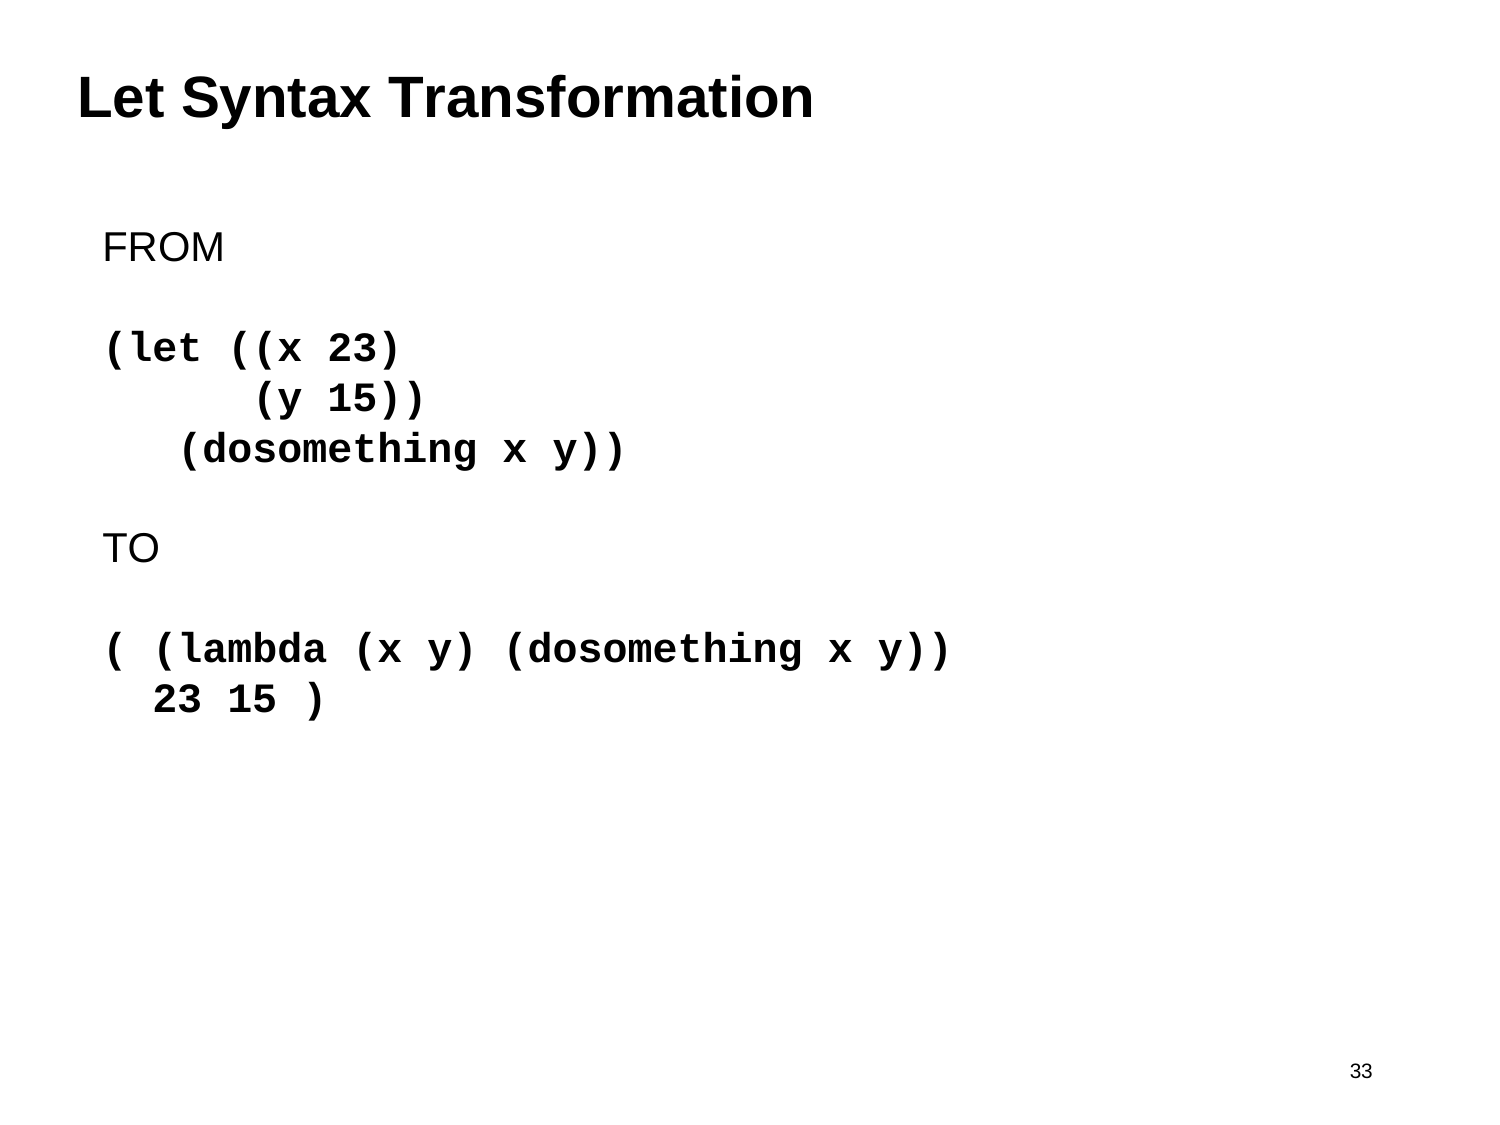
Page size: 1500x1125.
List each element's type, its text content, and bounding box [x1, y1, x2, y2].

text_box FROM (let ((x 23) (y 15)) (dosomething x y)) TO ( (lambda (x y) (dosomething x y)) 23 15 ) [87, 162, 1326, 729]
text_box Let Syntax Transformation [62, 24, 1338, 163]
text_box <number> [1025, 1049, 1388, 1101]
